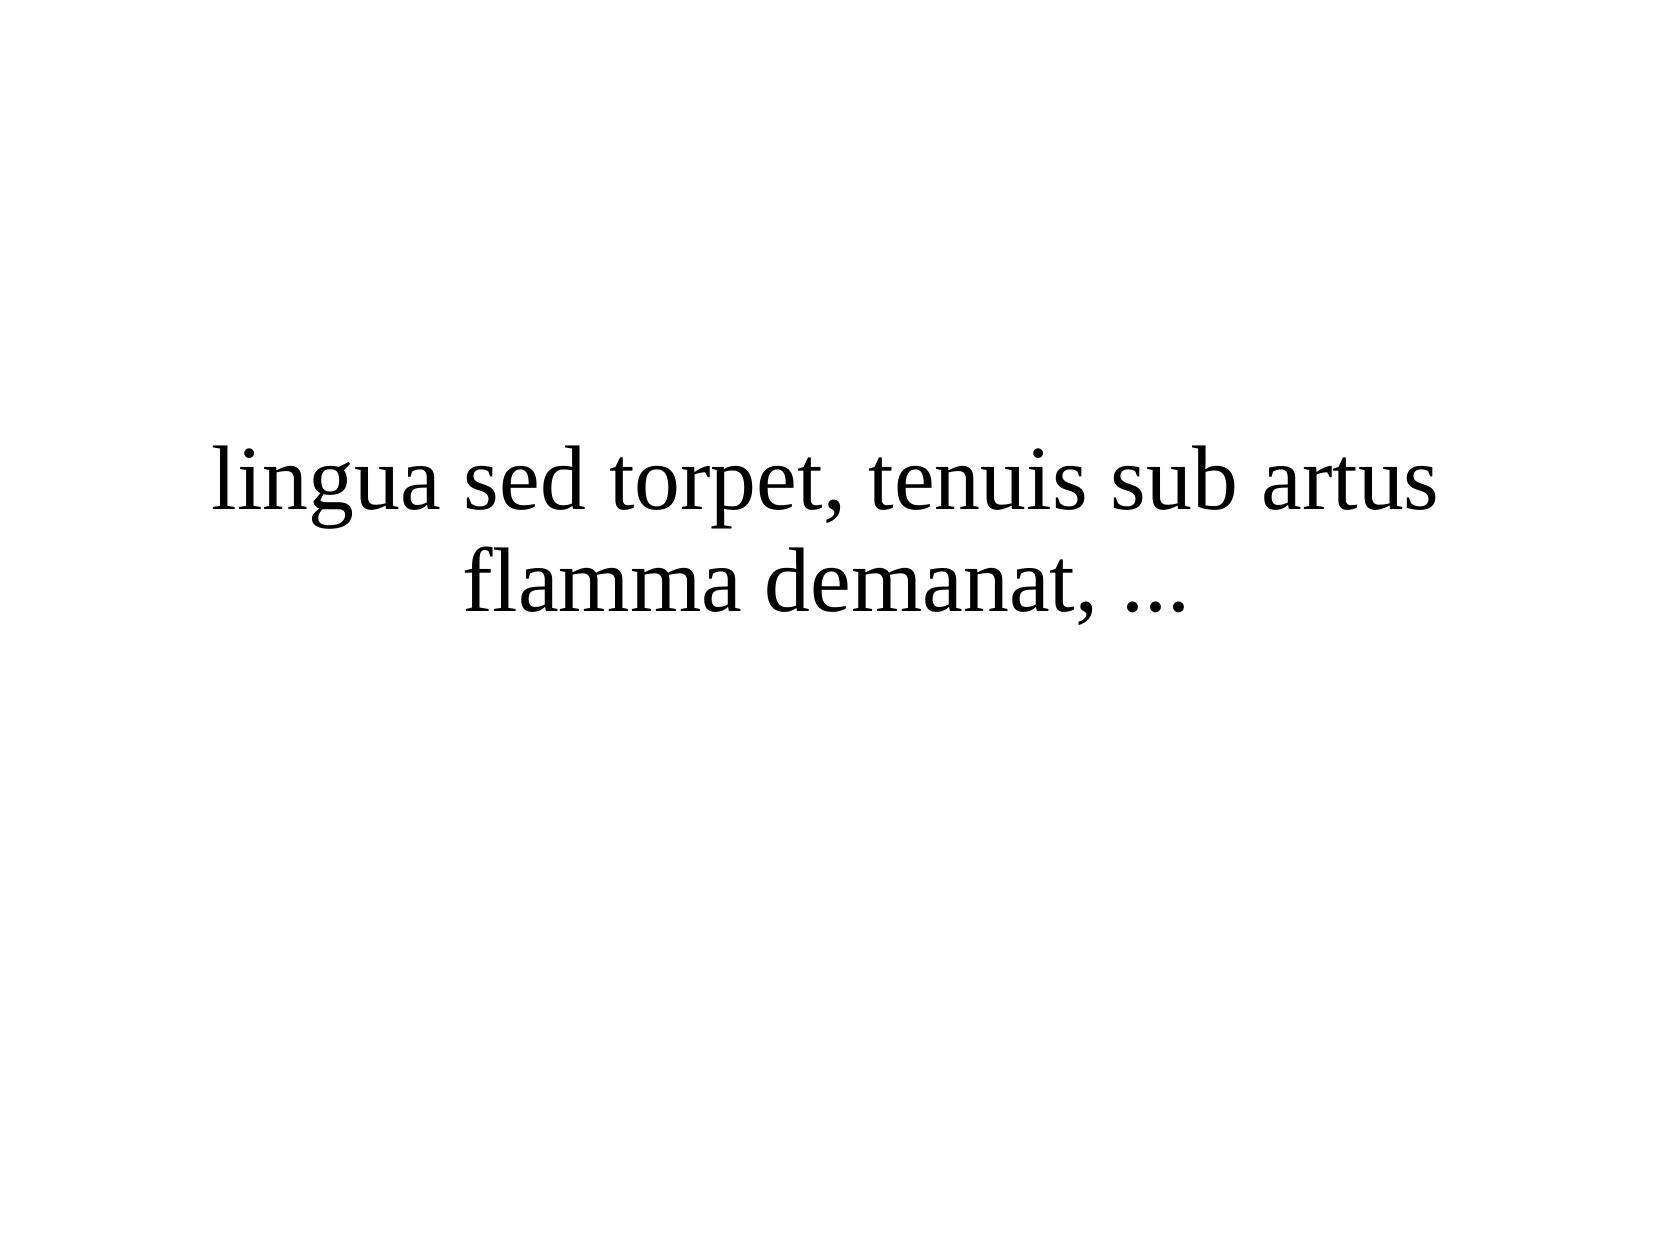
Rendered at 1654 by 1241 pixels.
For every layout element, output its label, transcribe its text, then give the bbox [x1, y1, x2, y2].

subtitle lingua sed torpet, tenuis sub artus flamma demanat, ... [82, 49, 1571, 1010]
